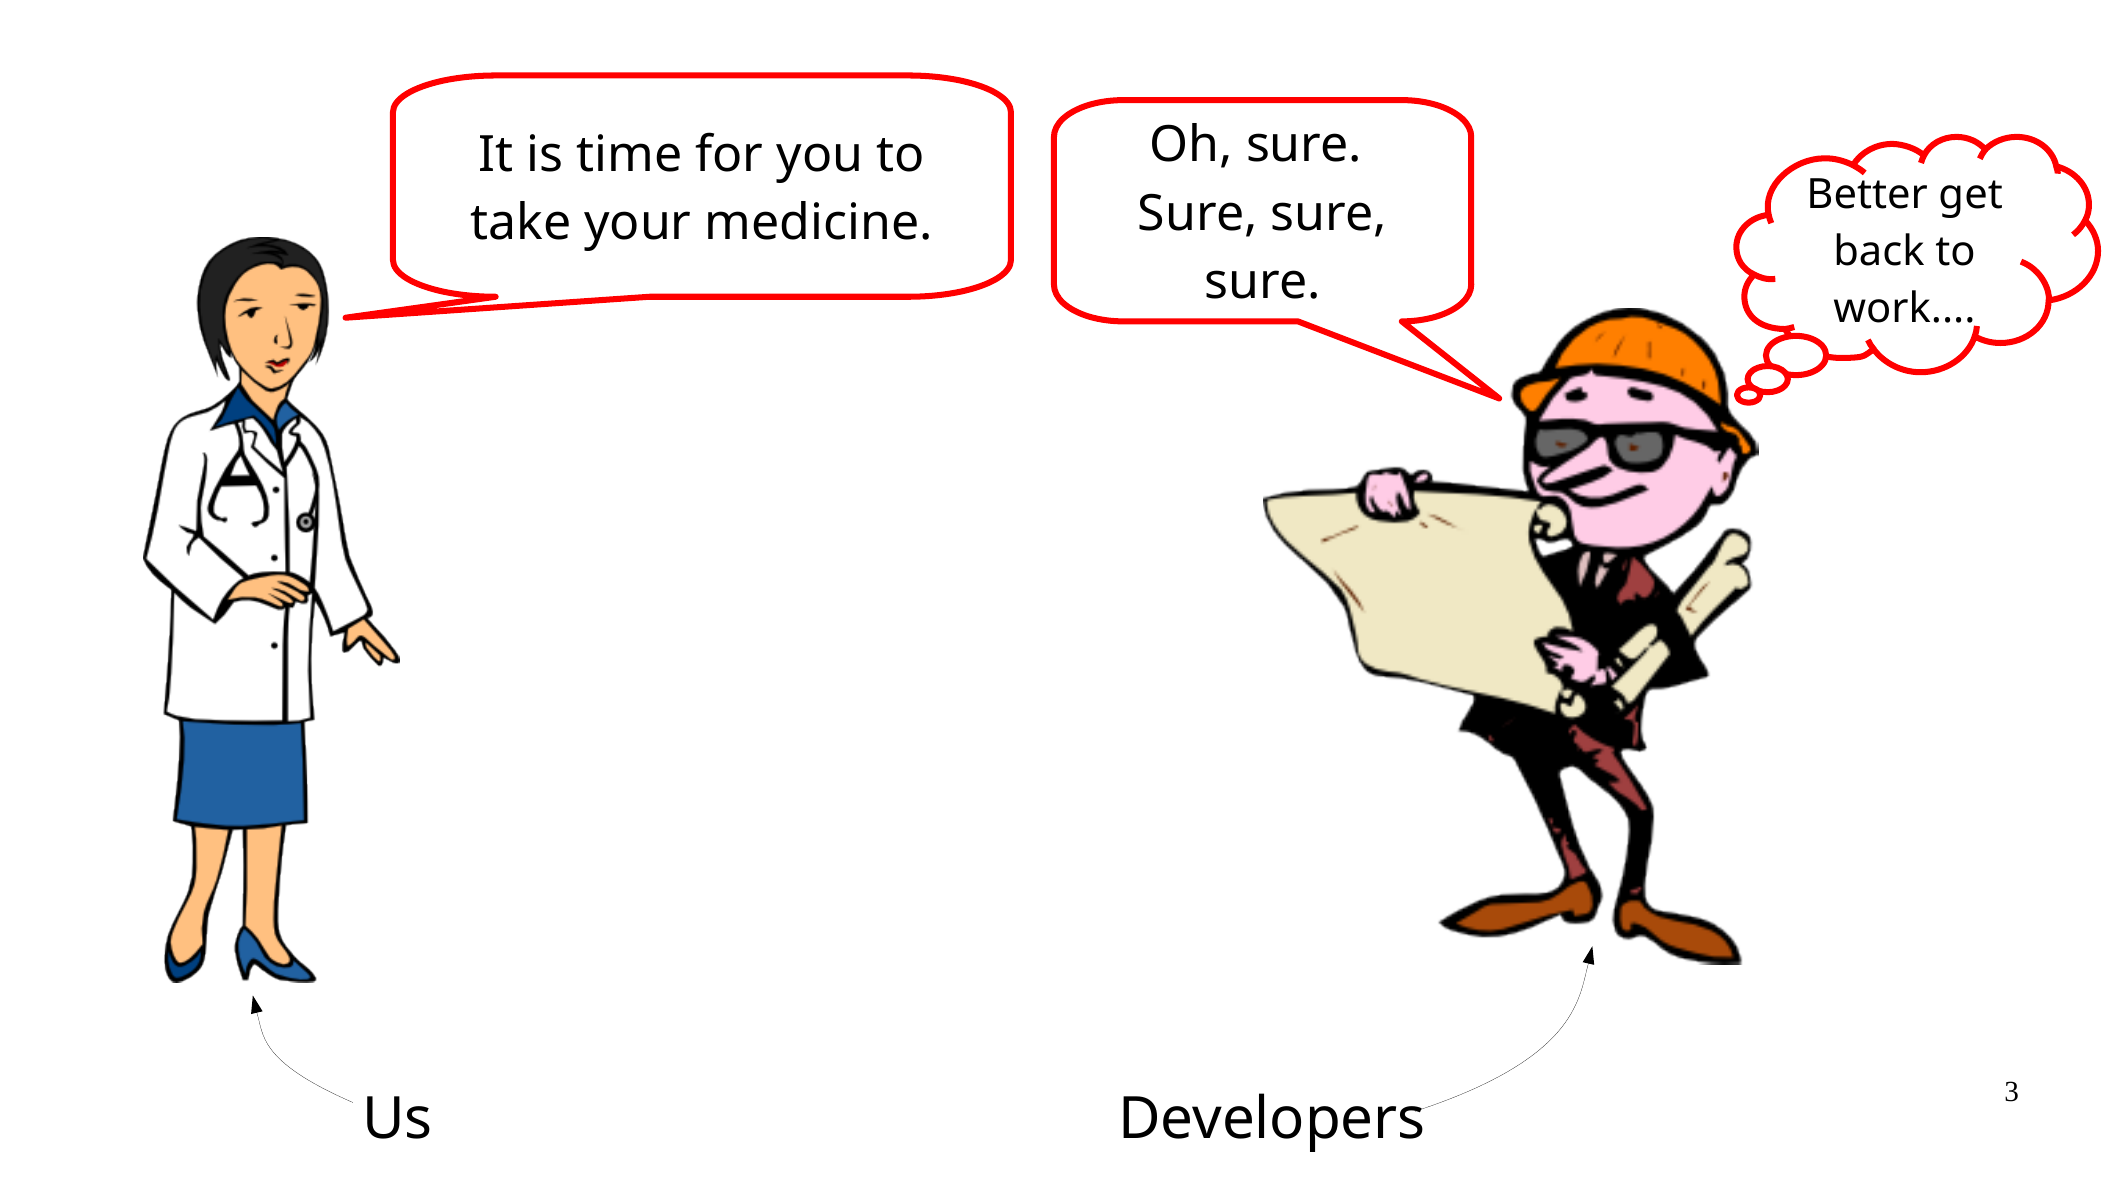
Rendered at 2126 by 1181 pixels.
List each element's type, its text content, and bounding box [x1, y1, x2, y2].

text_box Developers [1103, 1069, 1427, 1153]
picture [1263, 308, 1759, 965]
text_box It is time for you to take your medicine. [345, 75, 1011, 318]
text_box Oh, sure. Sure, sure, sure. [1053, 100, 1500, 399]
text_box Us [347, 1069, 445, 1152]
picture [143, 237, 400, 983]
text_box Better get back to work.... [1736, 136, 2099, 403]
